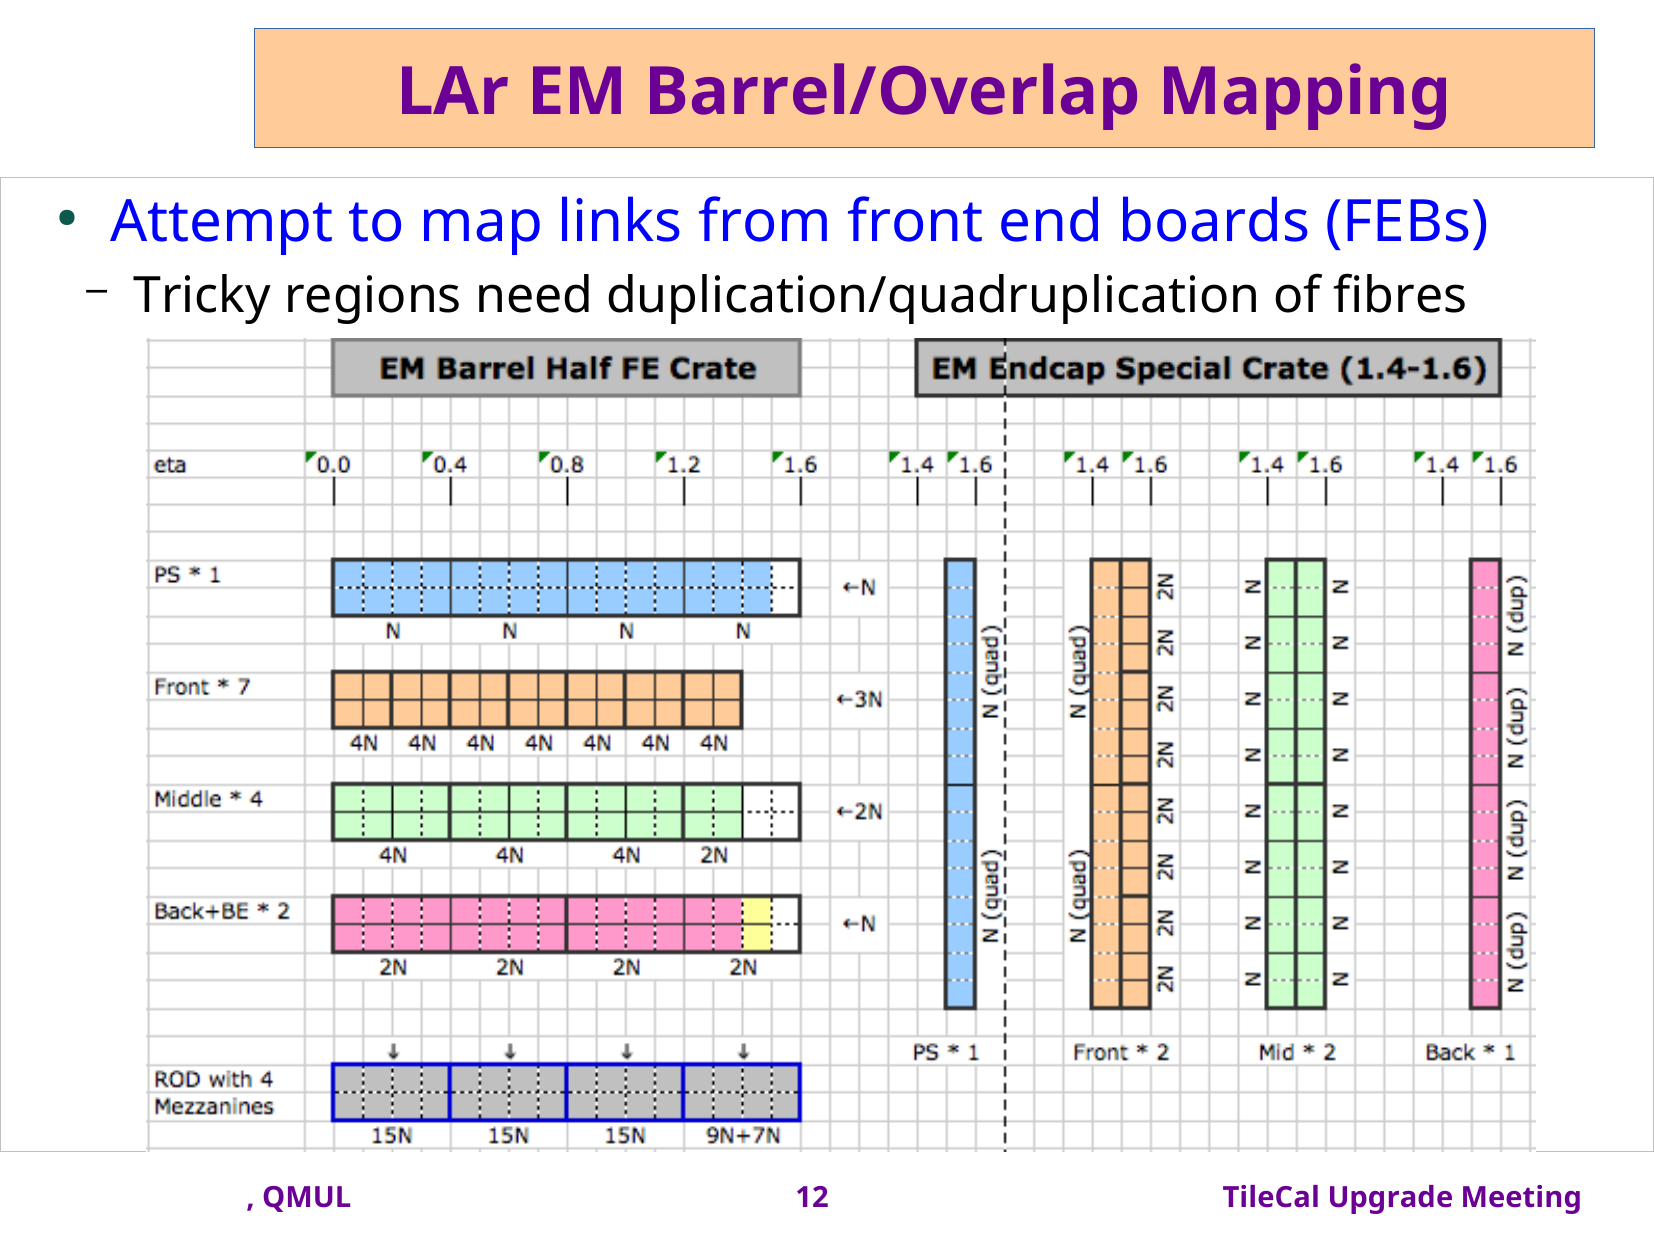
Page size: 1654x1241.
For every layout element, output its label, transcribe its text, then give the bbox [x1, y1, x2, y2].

title LAr EM Barrel/Overlap Mapping [254, 28, 1595, 148]
list Attempt to map links from front end boards (FEBs) Tricky regions need duplication/quadruplication of fibres [39, 179, 1598, 331]
picture [146, 338, 1536, 1152]
